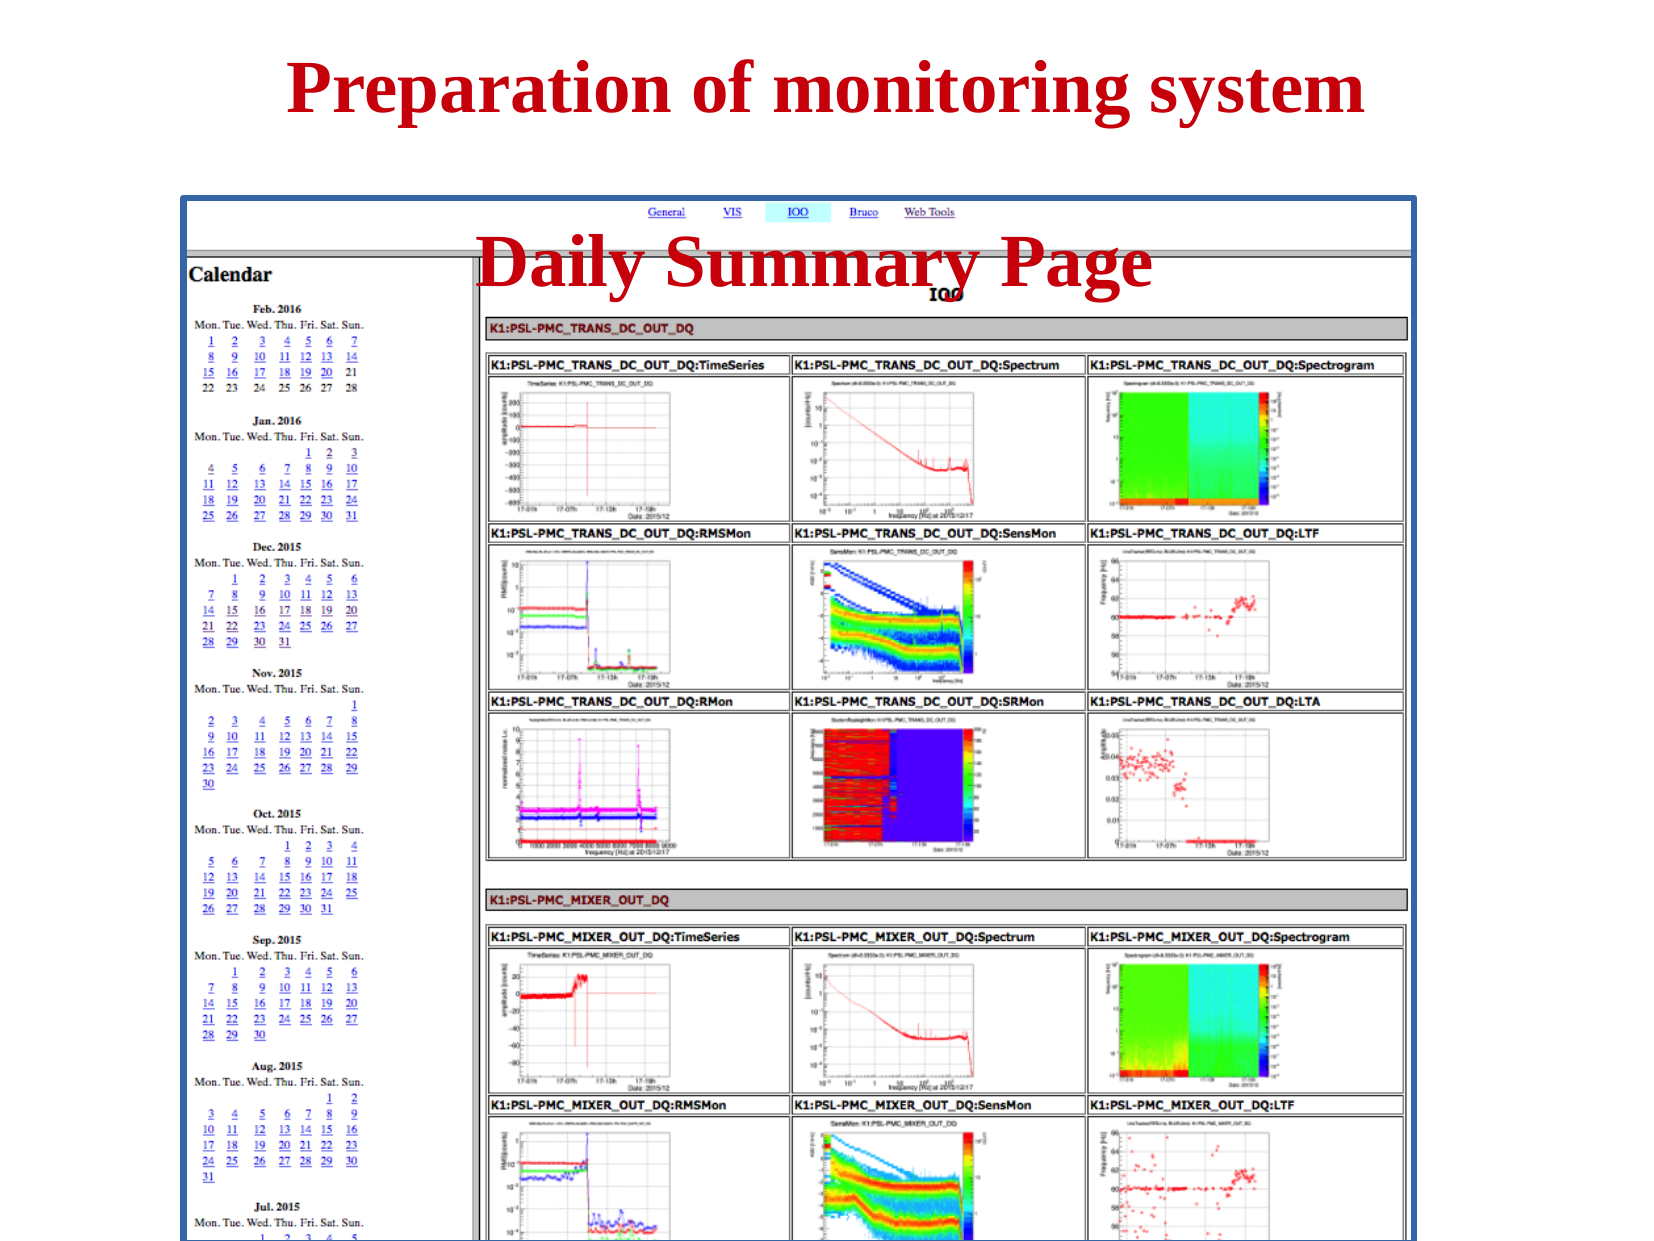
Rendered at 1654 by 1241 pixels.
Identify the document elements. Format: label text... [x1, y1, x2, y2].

title Daily Summary Page [70, 214, 1560, 308]
title Preparation of monitoring system [82, 23, 1571, 152]
picture [186, 308, 1412, 1241]
picture [186, 200, 1412, 214]
